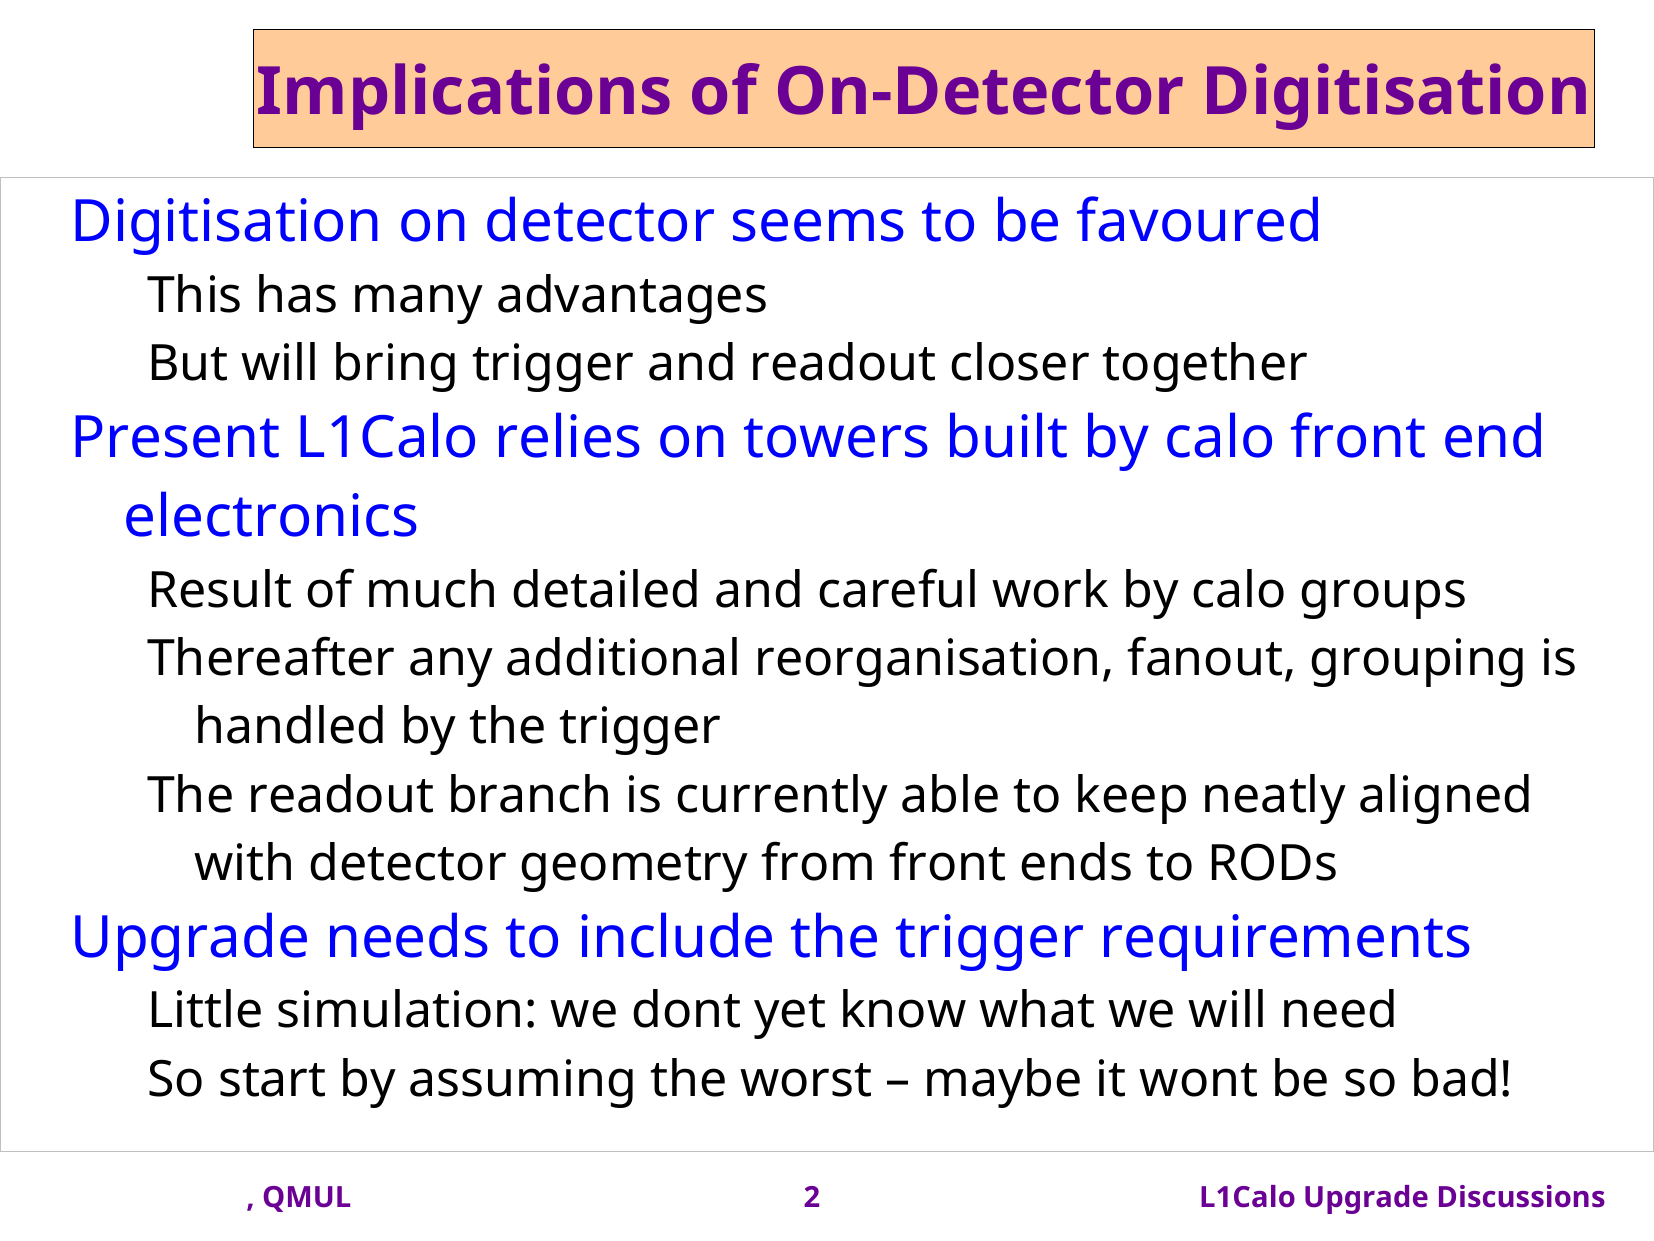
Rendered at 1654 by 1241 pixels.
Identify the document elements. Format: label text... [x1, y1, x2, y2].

list Digitisation on detector seems to be favoured This has many advantages But will bring trigger and readout closer together Present L1Calo relies on towers built by calo front end electronics Result of much detailed and careful work by calo groups Thereafter any additional reorganisation, fanout, grouping is handled by the trigger The readout branch is currently able to keep neatly aligned with detector geometry from front ends to RODs Upgrade needs to include the trigger requirements Little simulation: we dont yet know what we will need So start by assuming the worst – maybe it wont be so bad! [52, 179, 1598, 1131]
title Implications of On-Detector Digitisation [253, 29, 1595, 148]
